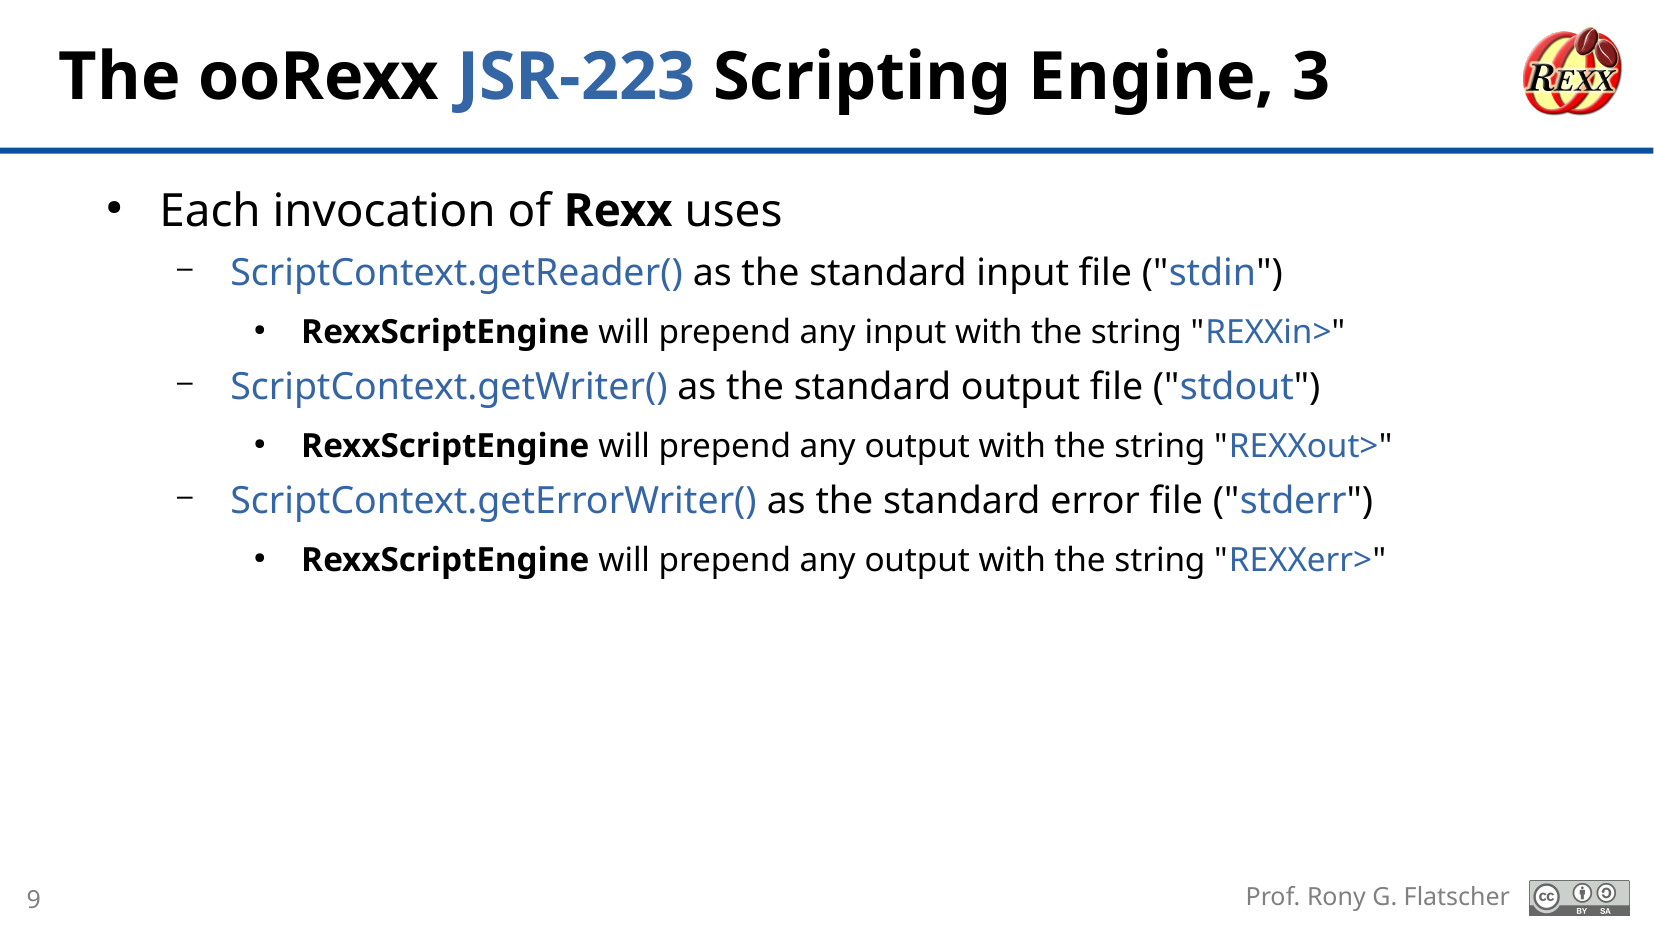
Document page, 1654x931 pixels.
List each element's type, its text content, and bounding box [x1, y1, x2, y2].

title The ooRexx JSR-223 Scripting Engine, 3 [0, 0, 1625, 148]
list Each invocation of Rexx uses ScriptContext.getReader() as the standard input file ("stdin") RexxScriptEngine will prepend any input with the string "REXXin>" ScriptContext.getWriter() as the standard output file ("stdout") RexxScriptEngine will prepend any output with the string "REXXout>" ScriptContext.getErrorWriter() as the standard error file ("stderr") RexxScriptEngine will prepend any output with the string "REXXerr>" [88, 177, 1577, 857]
